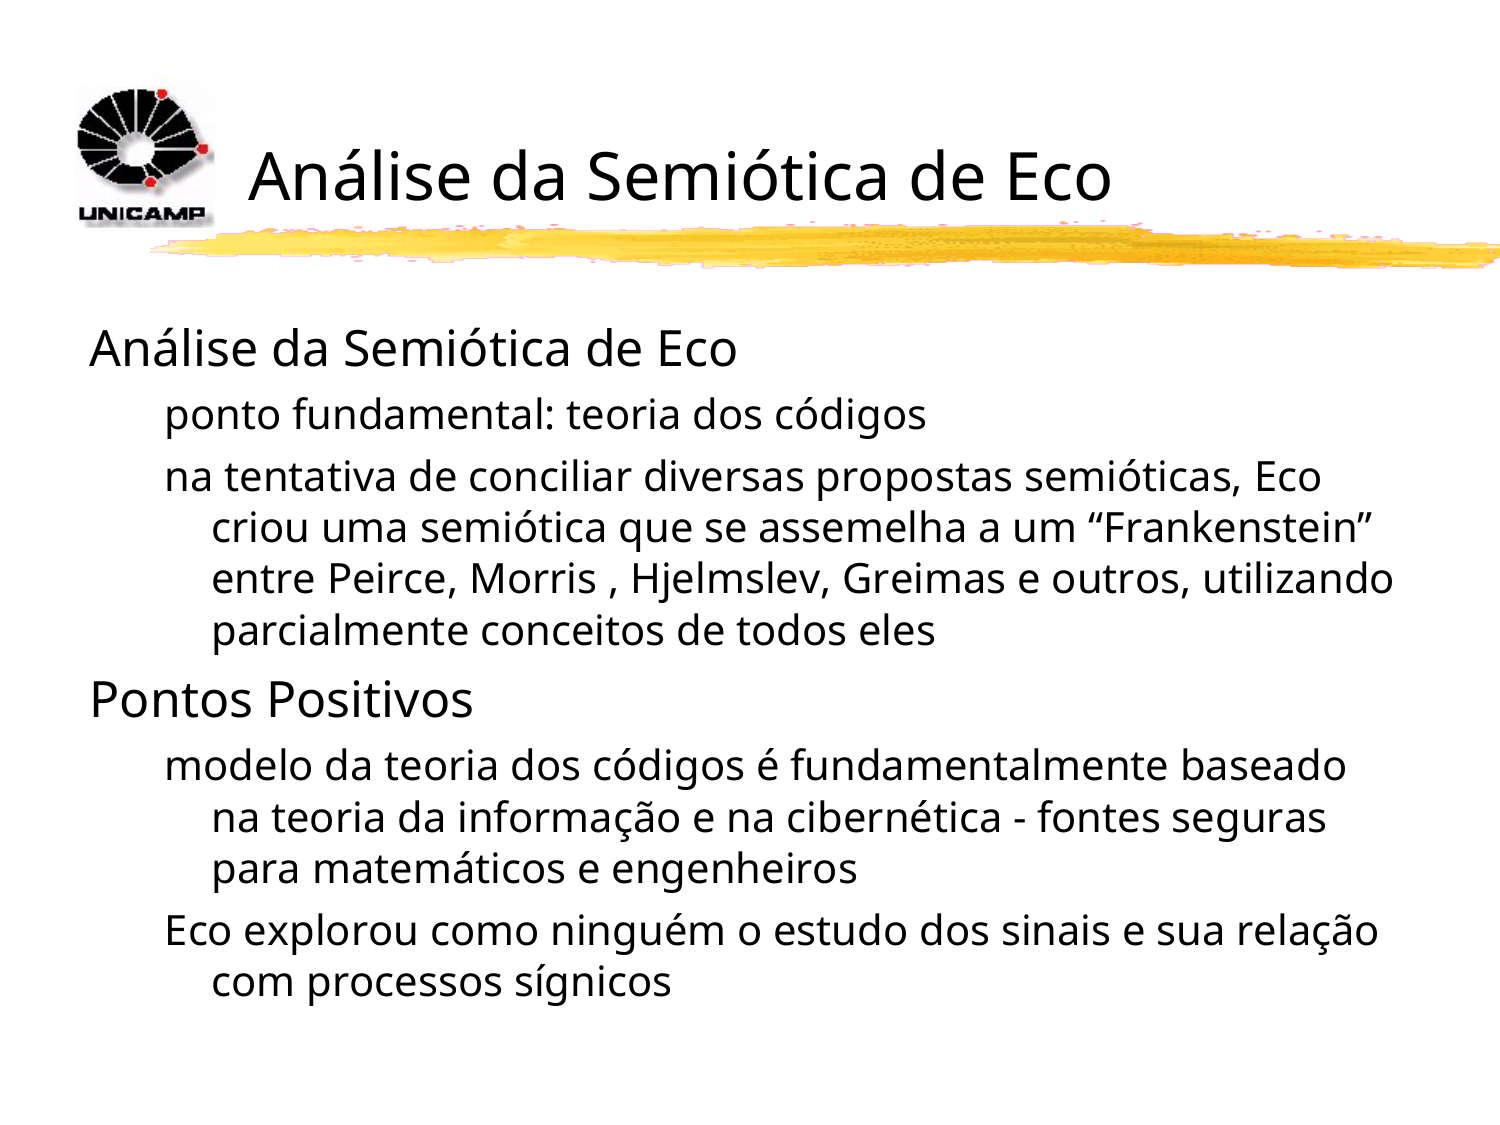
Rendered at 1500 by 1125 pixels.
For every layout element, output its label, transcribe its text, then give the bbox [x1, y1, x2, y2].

list Análise da Semiótica de Eco ponto fundamental: teoria dos códigos na tentativa de conciliar diversas propostas semióticas, Eco criou uma semiótica que se assemelha a um “Frankenstein” entre Peirce, Morris , Hjelmslev, Greimas e outros, utilizando parcialmente conceitos de todos eles Pontos Positivos modelo da teoria dos códigos é fundamentalmente baseado na teoria da informação e na cibernética - fontes seguras para matemáticos e engenheiros Eco explorou como ninguém o estudo dos sinais e sua relação com processos sígnicos [74, 309, 1417, 994]
title Análise da Semiótica de Eco [233, 37, 1434, 225]
picture [75, 74, 1500, 279]
